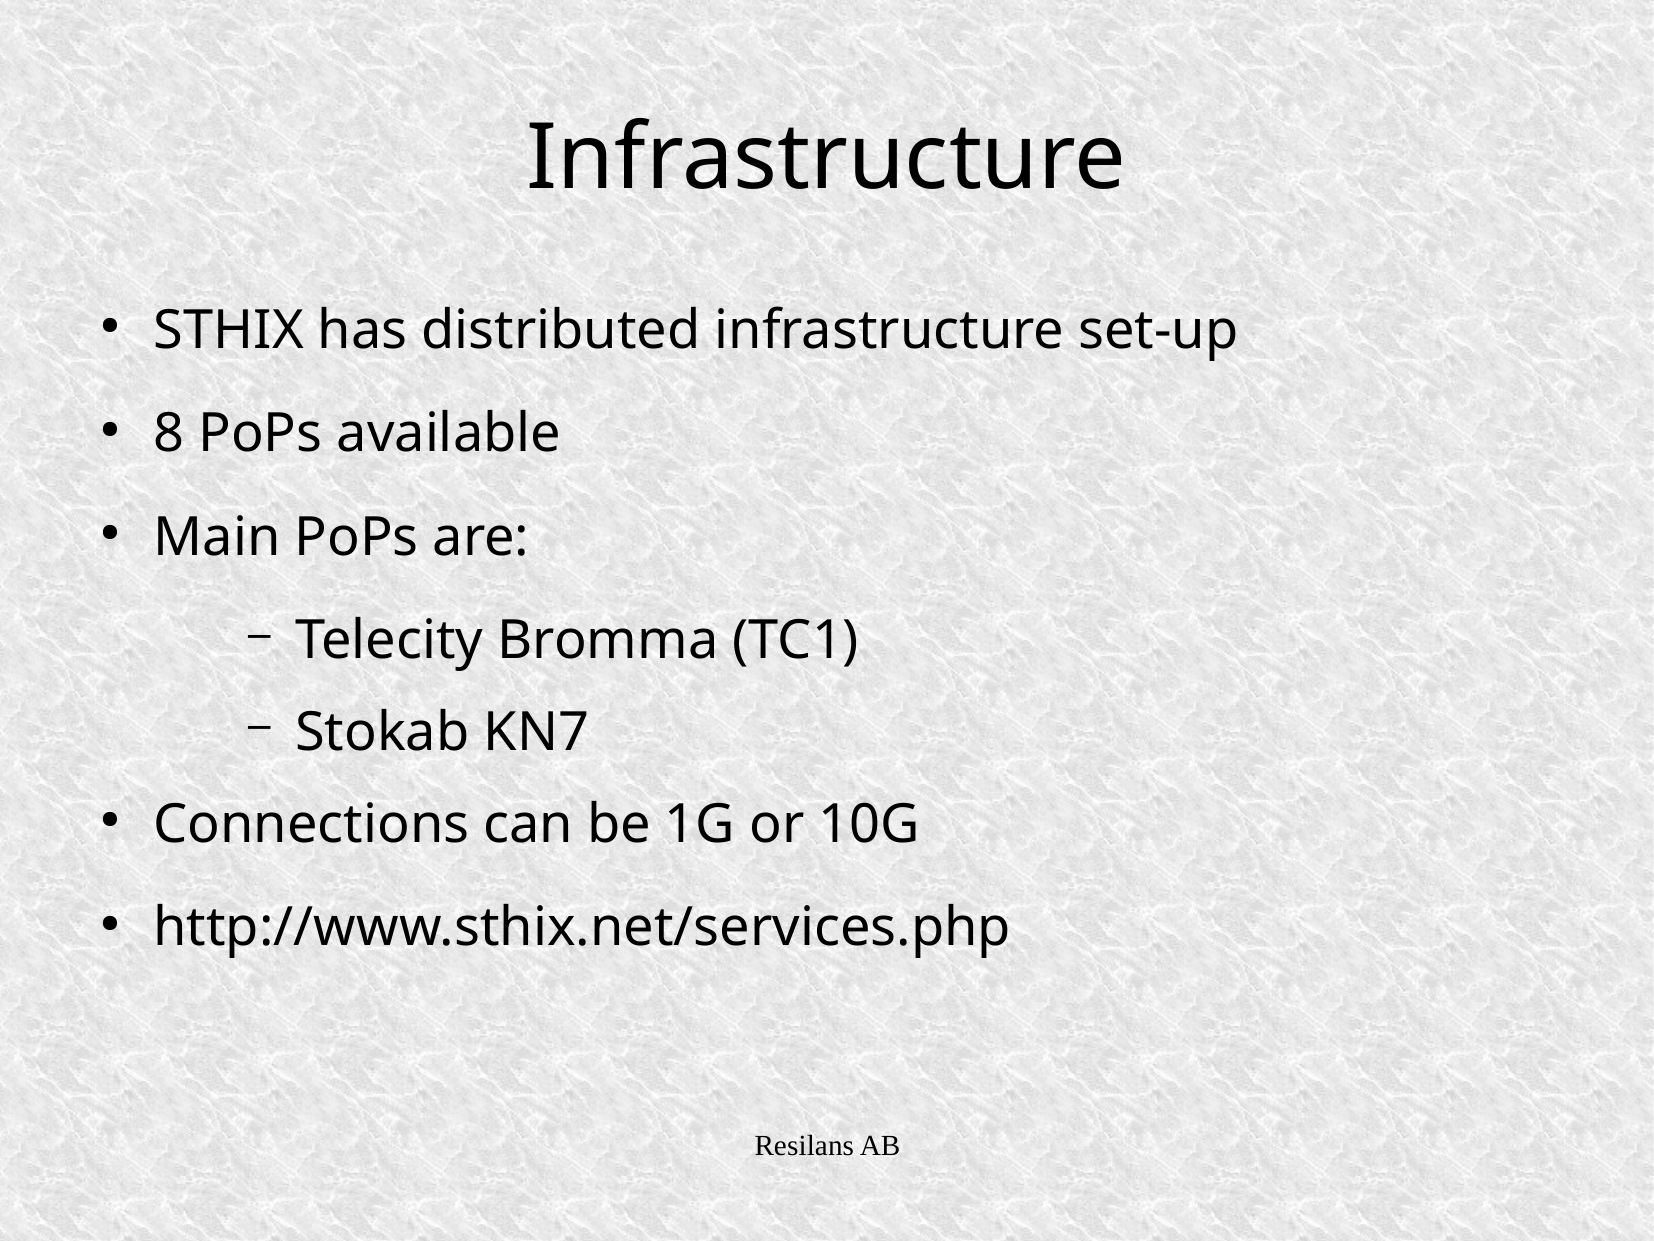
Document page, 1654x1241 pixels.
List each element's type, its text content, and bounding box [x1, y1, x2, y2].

title Infrastructure [82, 49, 1571, 257]
picture [0, 0, 1654, 1241]
list STHIX has distributed infrastructure set-up 8 PoPs available Main PoPs are: Telecity Bromma (TC1) Stokab KN7 Connections can be 1G or 10G http://www.sthix.net/services.php [82, 290, 1571, 1109]
